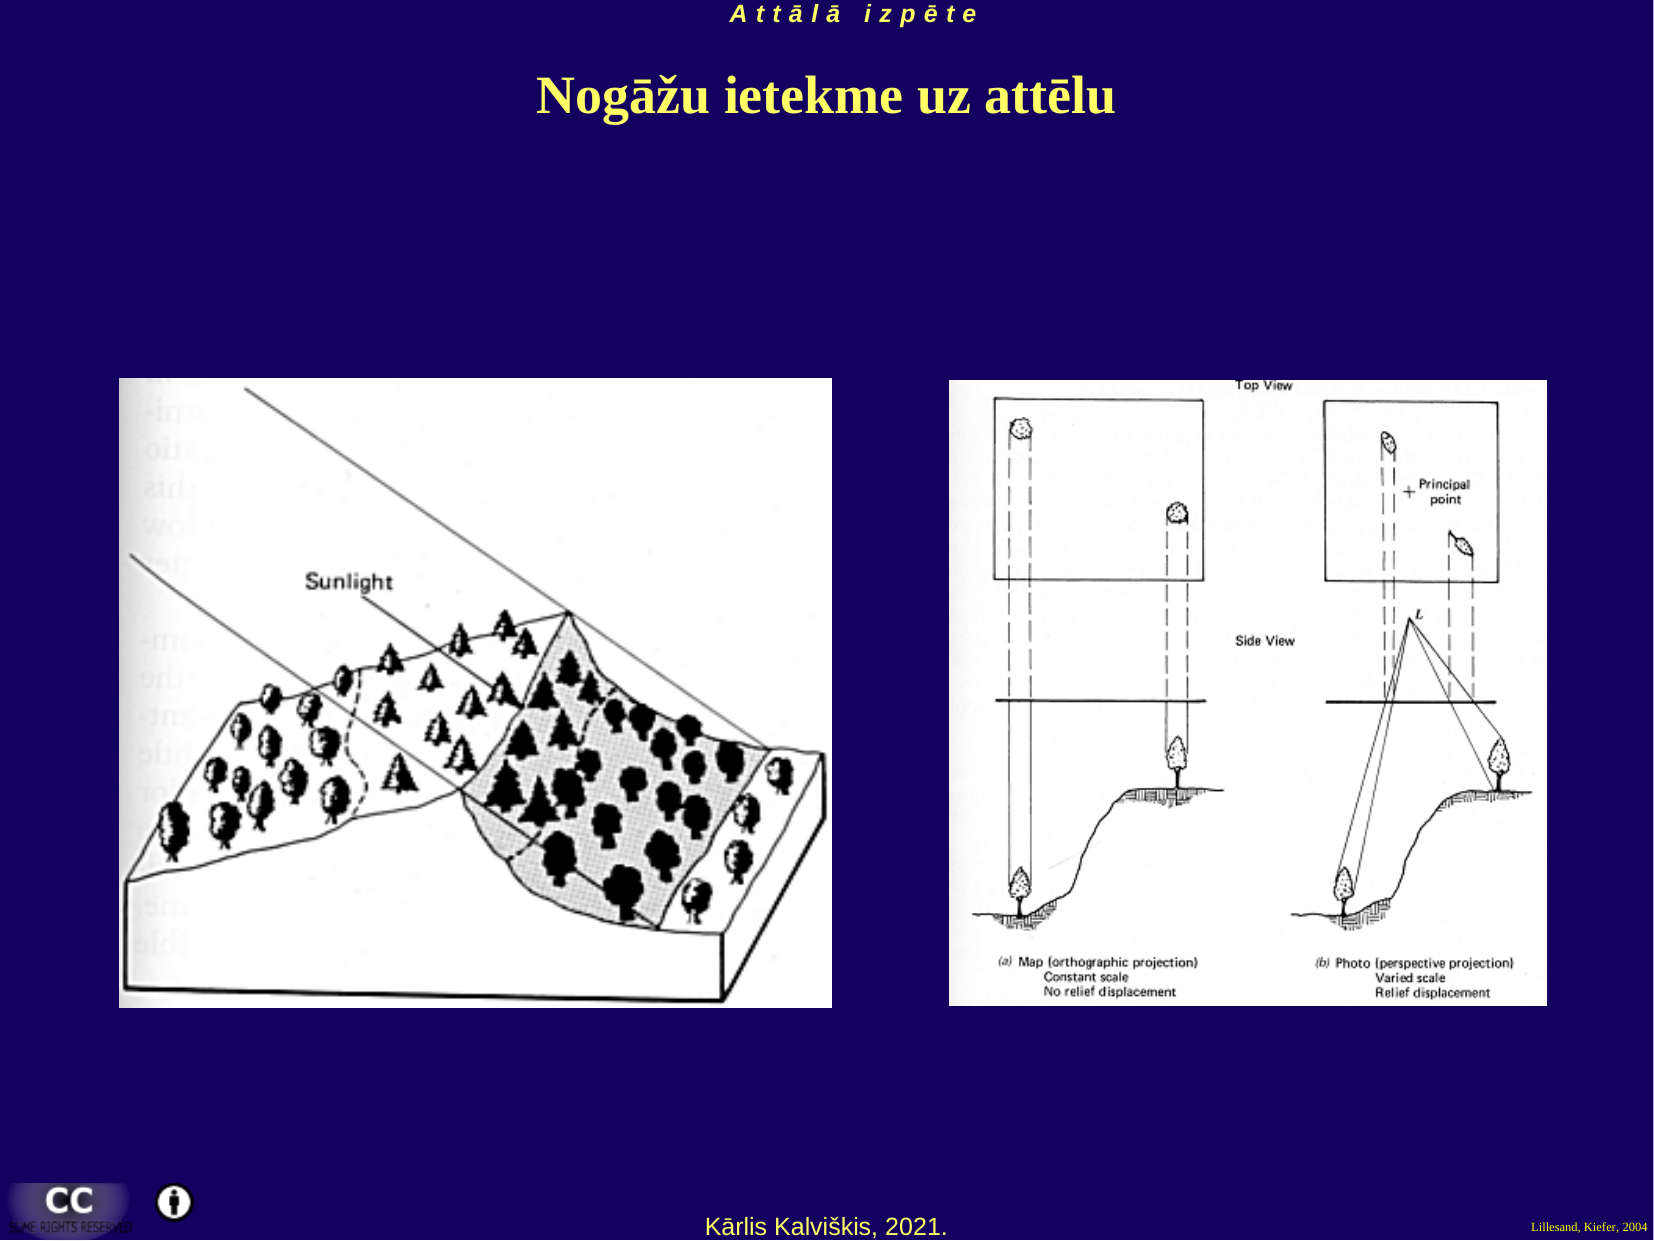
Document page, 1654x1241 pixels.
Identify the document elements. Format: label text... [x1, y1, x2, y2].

picture [155, 1183, 194, 1222]
picture [0, 1183, 141, 1241]
text_box Lillesand, Kiefer, 2004 [1521, 1214, 1654, 1241]
picture [119, 378, 832, 1008]
picture [949, 380, 1547, 1006]
title Nogāžu ietekme uz attēlu [120, 65, 1533, 334]
